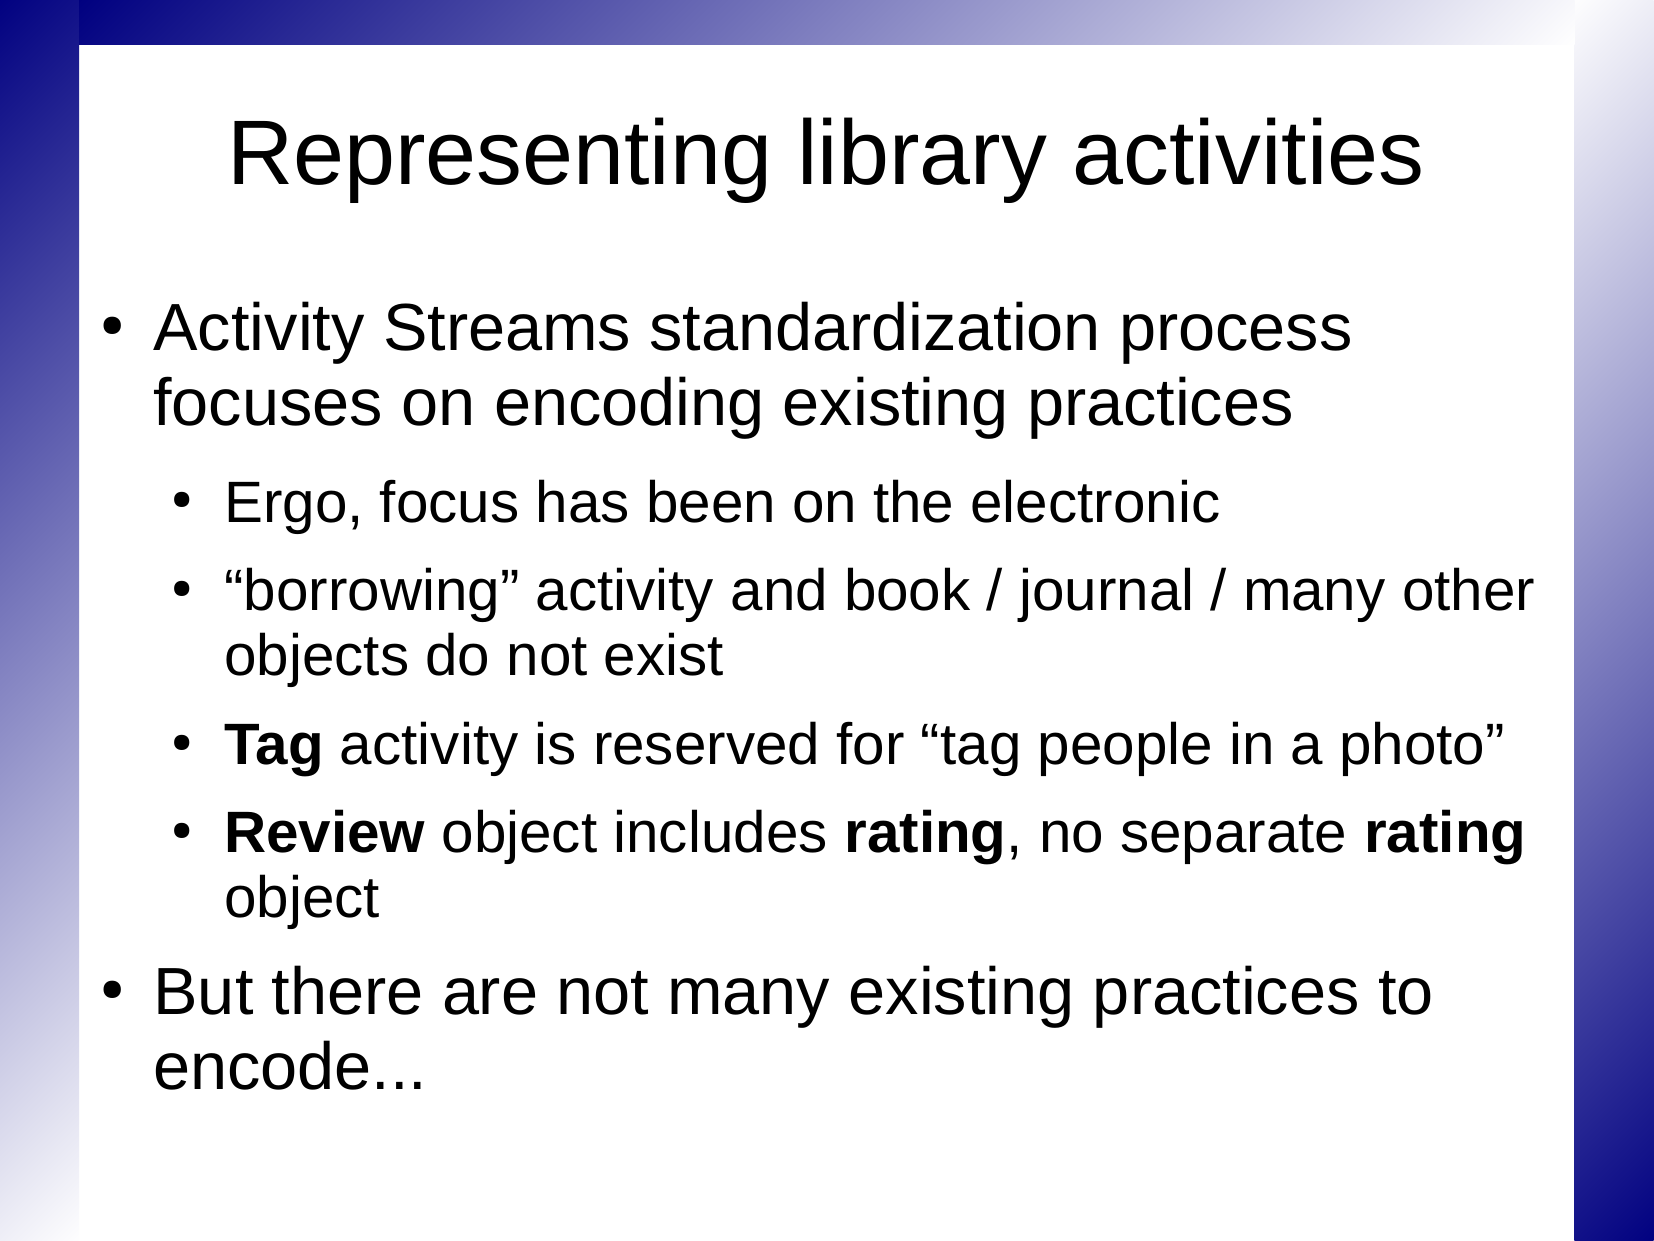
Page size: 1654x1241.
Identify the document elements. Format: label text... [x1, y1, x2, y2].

title Representing library activities [82, 56, 1571, 250]
list Activity Streams standardization process focuses on encoding existing practices Ergo, focus has been on the electronic “borrowing” activity and book / journal / many other objects do not exist Tag activity is reserved for “tag people in a photo” Review object includes rating, no separate rating object But there are not many existing practices to encode... [82, 290, 1571, 1104]
